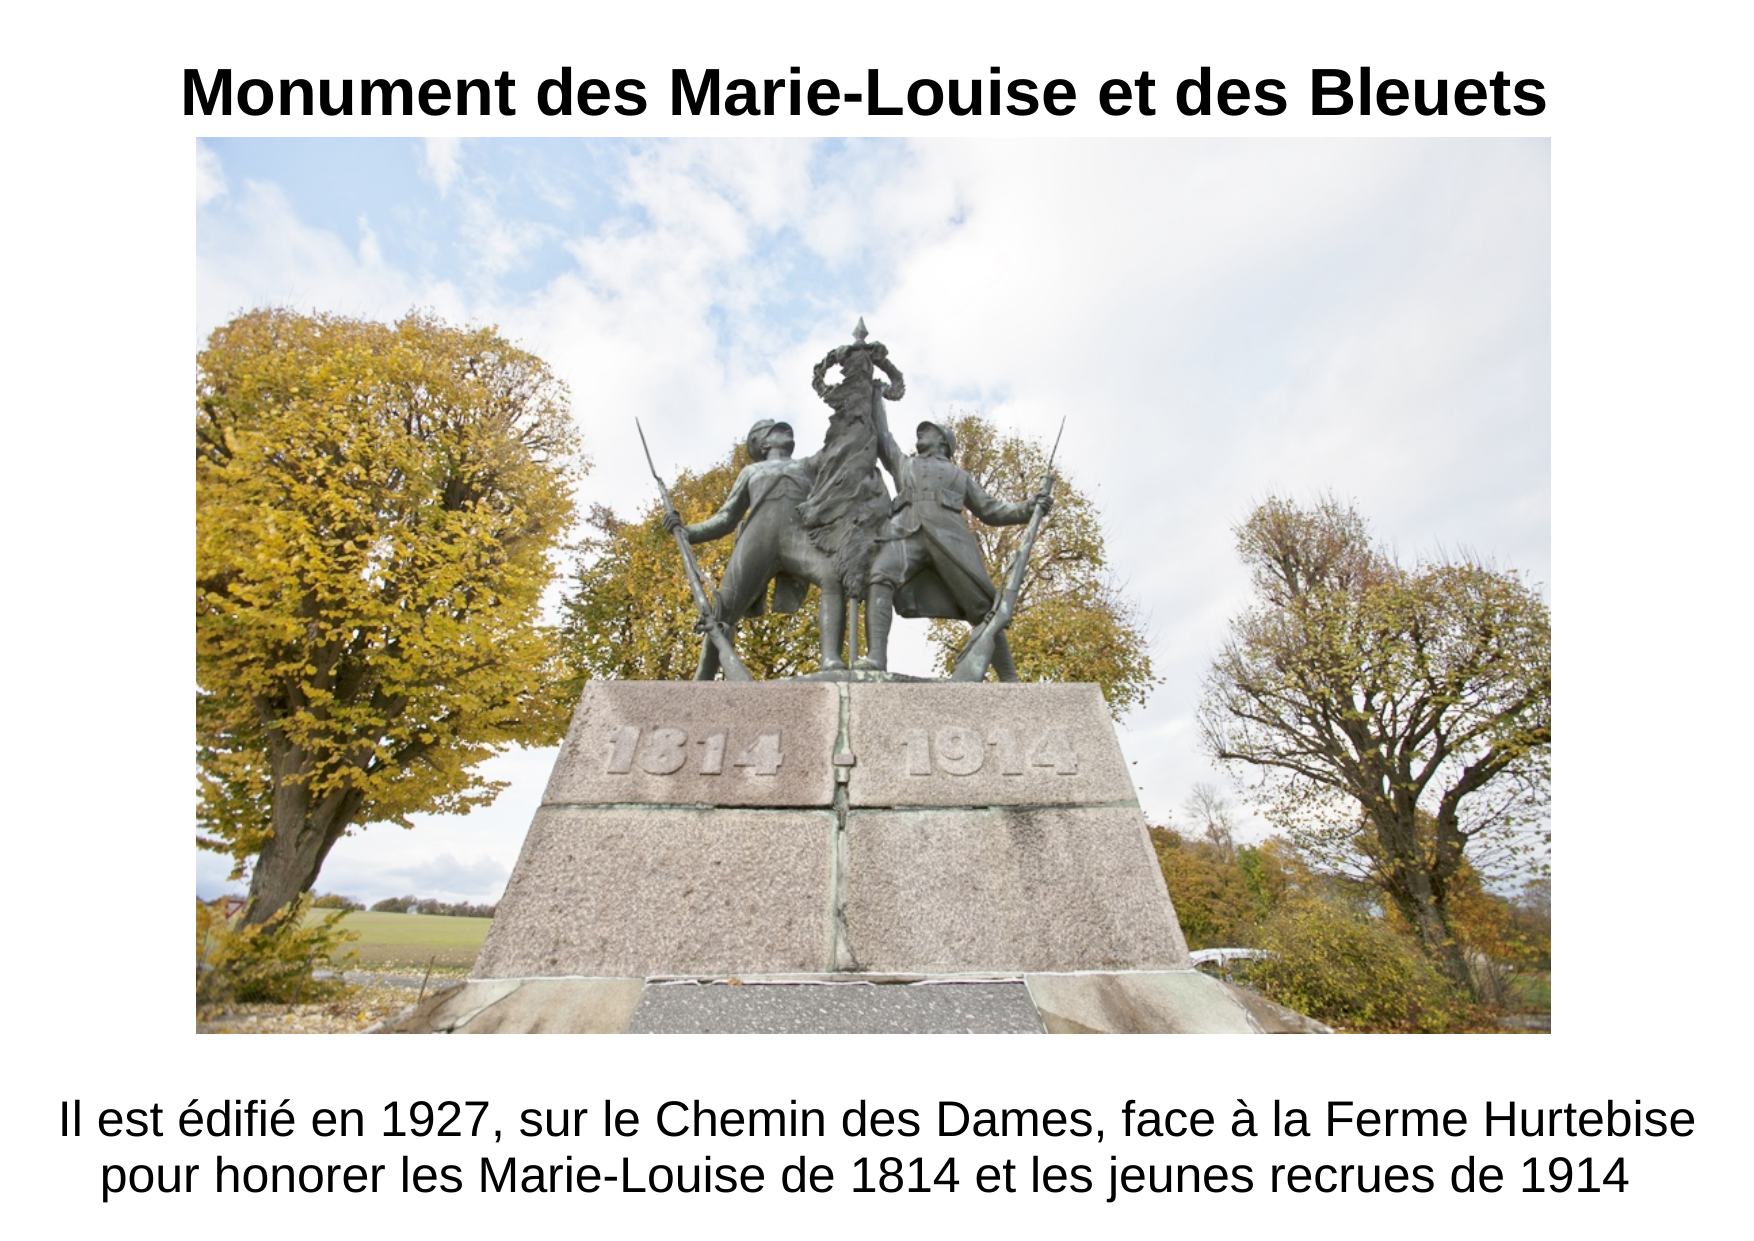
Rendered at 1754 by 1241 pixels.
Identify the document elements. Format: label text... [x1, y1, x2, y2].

picture [196, 137, 1551, 1034]
text_box Il est édifié en 1927, sur le Chemin des Dames, face à la Ferme Hurtebise pour honorer les Marie-Louise de 1814 et les jeunes recrues de 1914 [43, 1084, 1713, 1211]
text_box Monument des Marie-Louise et des Bleuets [165, 47, 1565, 138]
